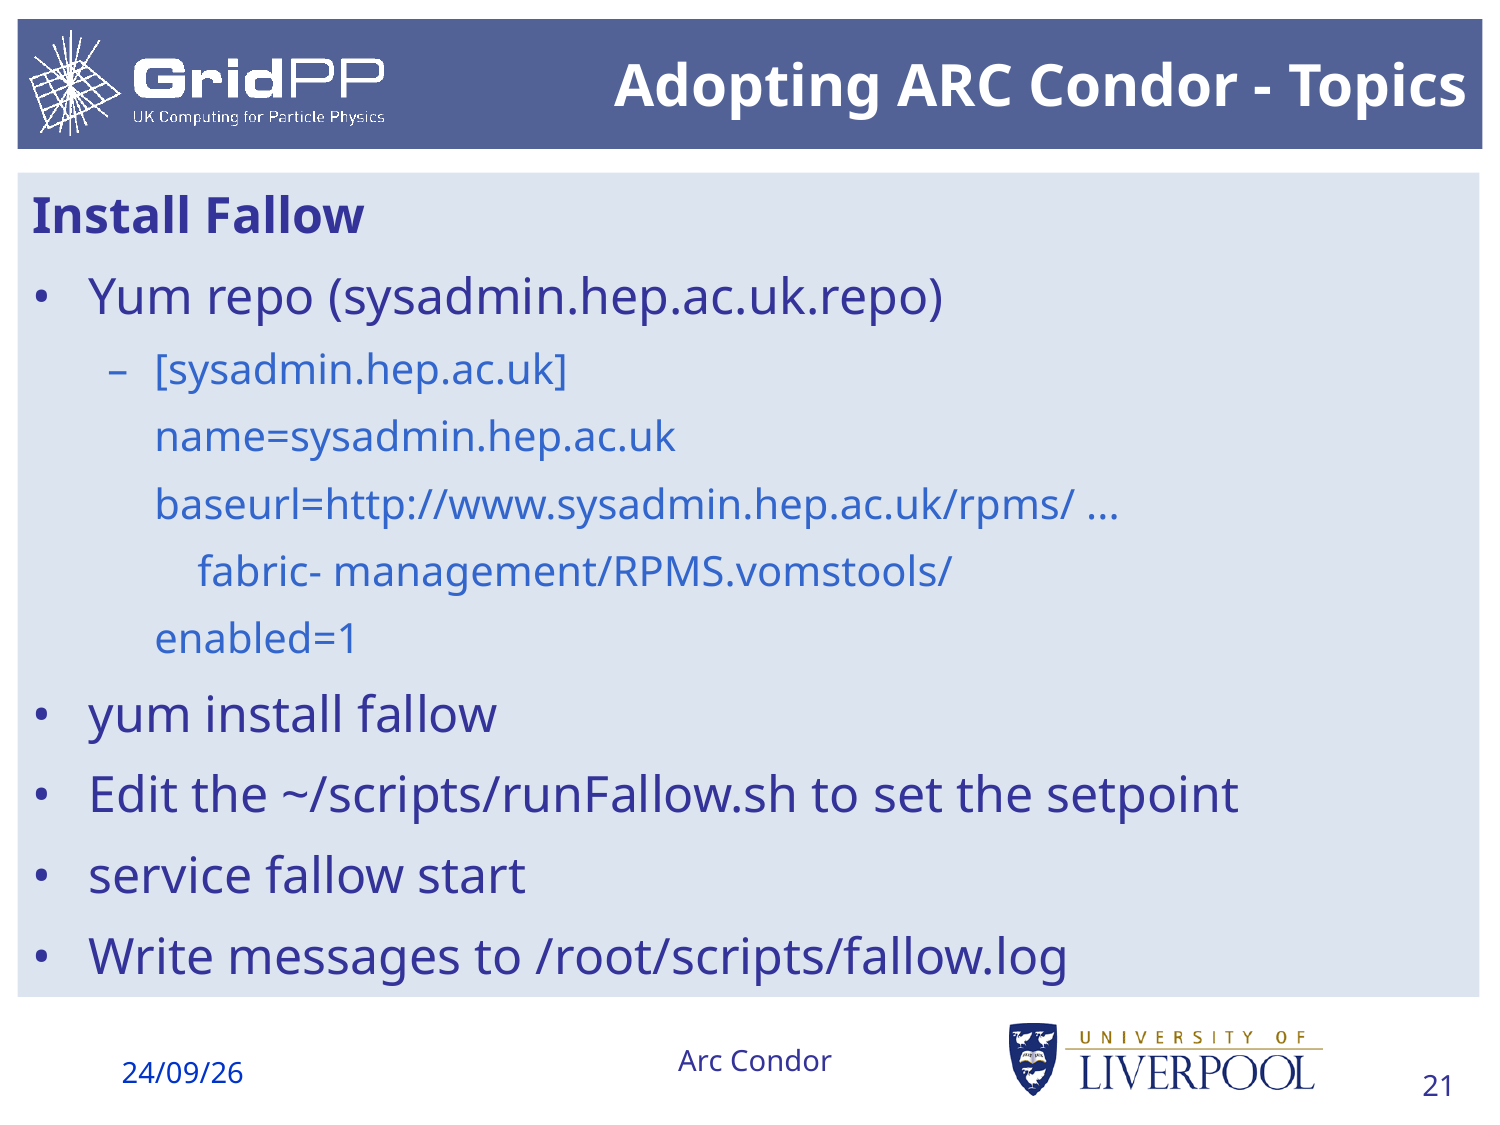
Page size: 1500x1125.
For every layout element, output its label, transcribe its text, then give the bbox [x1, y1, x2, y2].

title Adopting ARC Condor - Topics [513, 19, 1483, 149]
text_box 01/03/16 [29, 1046, 337, 1095]
text_box <number> [1388, 1059, 1471, 1094]
list Install Fallow Yum repo (sysadmin.hep.ac.uk.repo) [sysadmin.hep.ac.uk] name=sysadmin.hep.ac.uk baseurl=http://www.sysadmin.hep.ac.uk/rpms/ ... fabric- management/RPMS.vomstools/ enabled=1 yum install fallow Edit the ~/scripts/runFallow.sh to set the setpoint service fallow start Write messages to /root/scripts/fallow.log [17, 172, 1480, 893]
picture [29, 30, 384, 136]
text_box Arc Condor [536, 1034, 975, 1094]
picture [1009, 1023, 1323, 1096]
